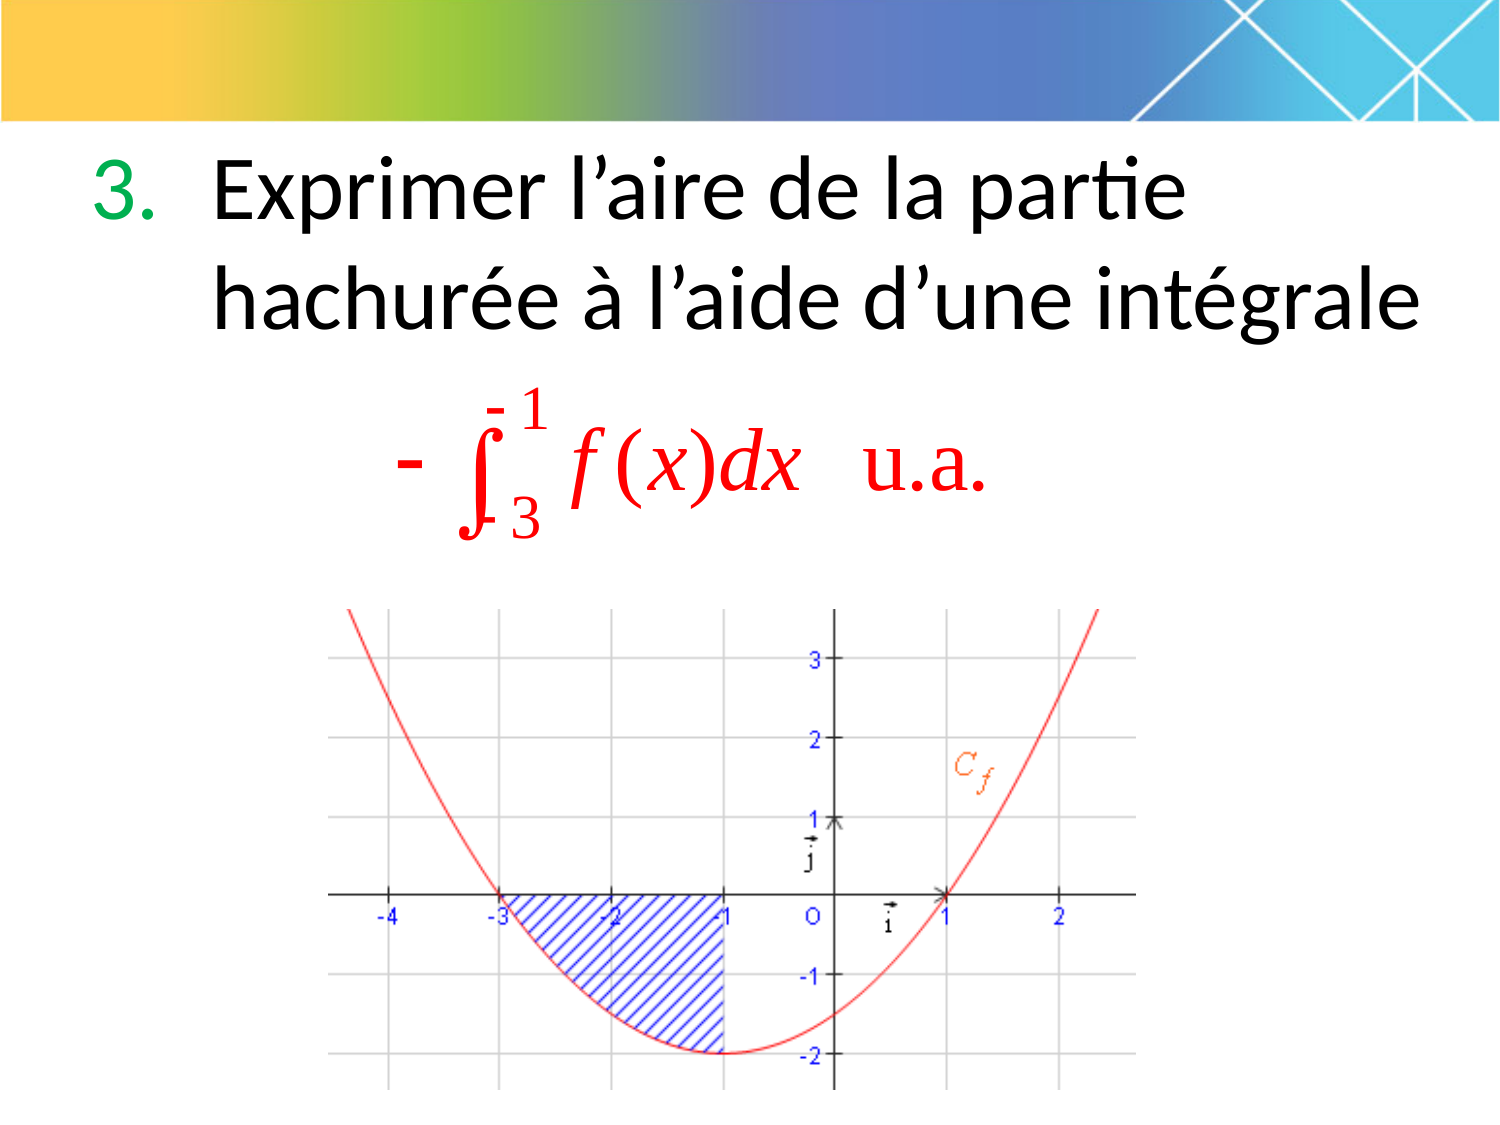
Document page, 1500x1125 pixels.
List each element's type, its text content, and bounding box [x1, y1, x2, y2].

chart [386, 375, 997, 554]
picture [0, 0, 1500, 123]
title Exprimer l’aire de la partie hachurée à l’aide d’une intégrale [75, 120, 1500, 466]
picture [328, 609, 1136, 1090]
